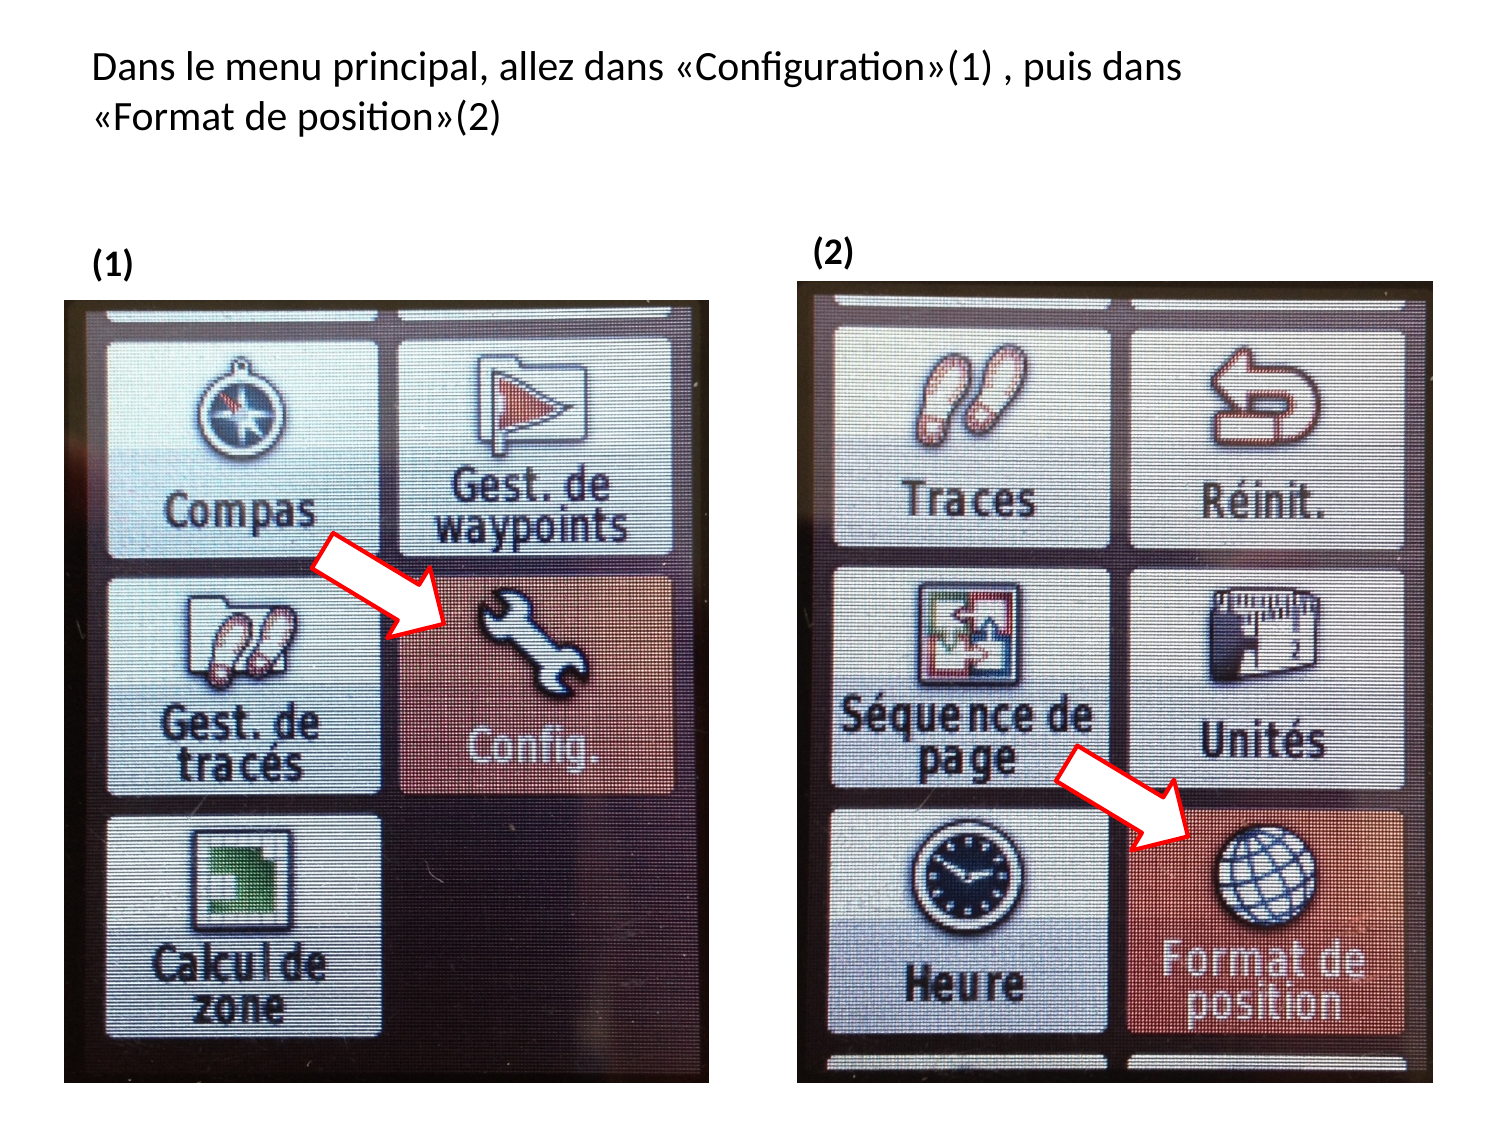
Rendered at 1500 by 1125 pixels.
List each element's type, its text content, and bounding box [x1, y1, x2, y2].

text_box Dans le menu principal, allez dans «Configuration»(1) , puis dans «Format de position»(2) [76, 30, 1459, 148]
text_box (1) [76, 231, 168, 293]
text_box [1055, 745, 1189, 851]
picture [64, 300, 709, 1083]
picture [797, 281, 1433, 1083]
text_box [311, 532, 444, 638]
text_box (2) [797, 219, 888, 281]
